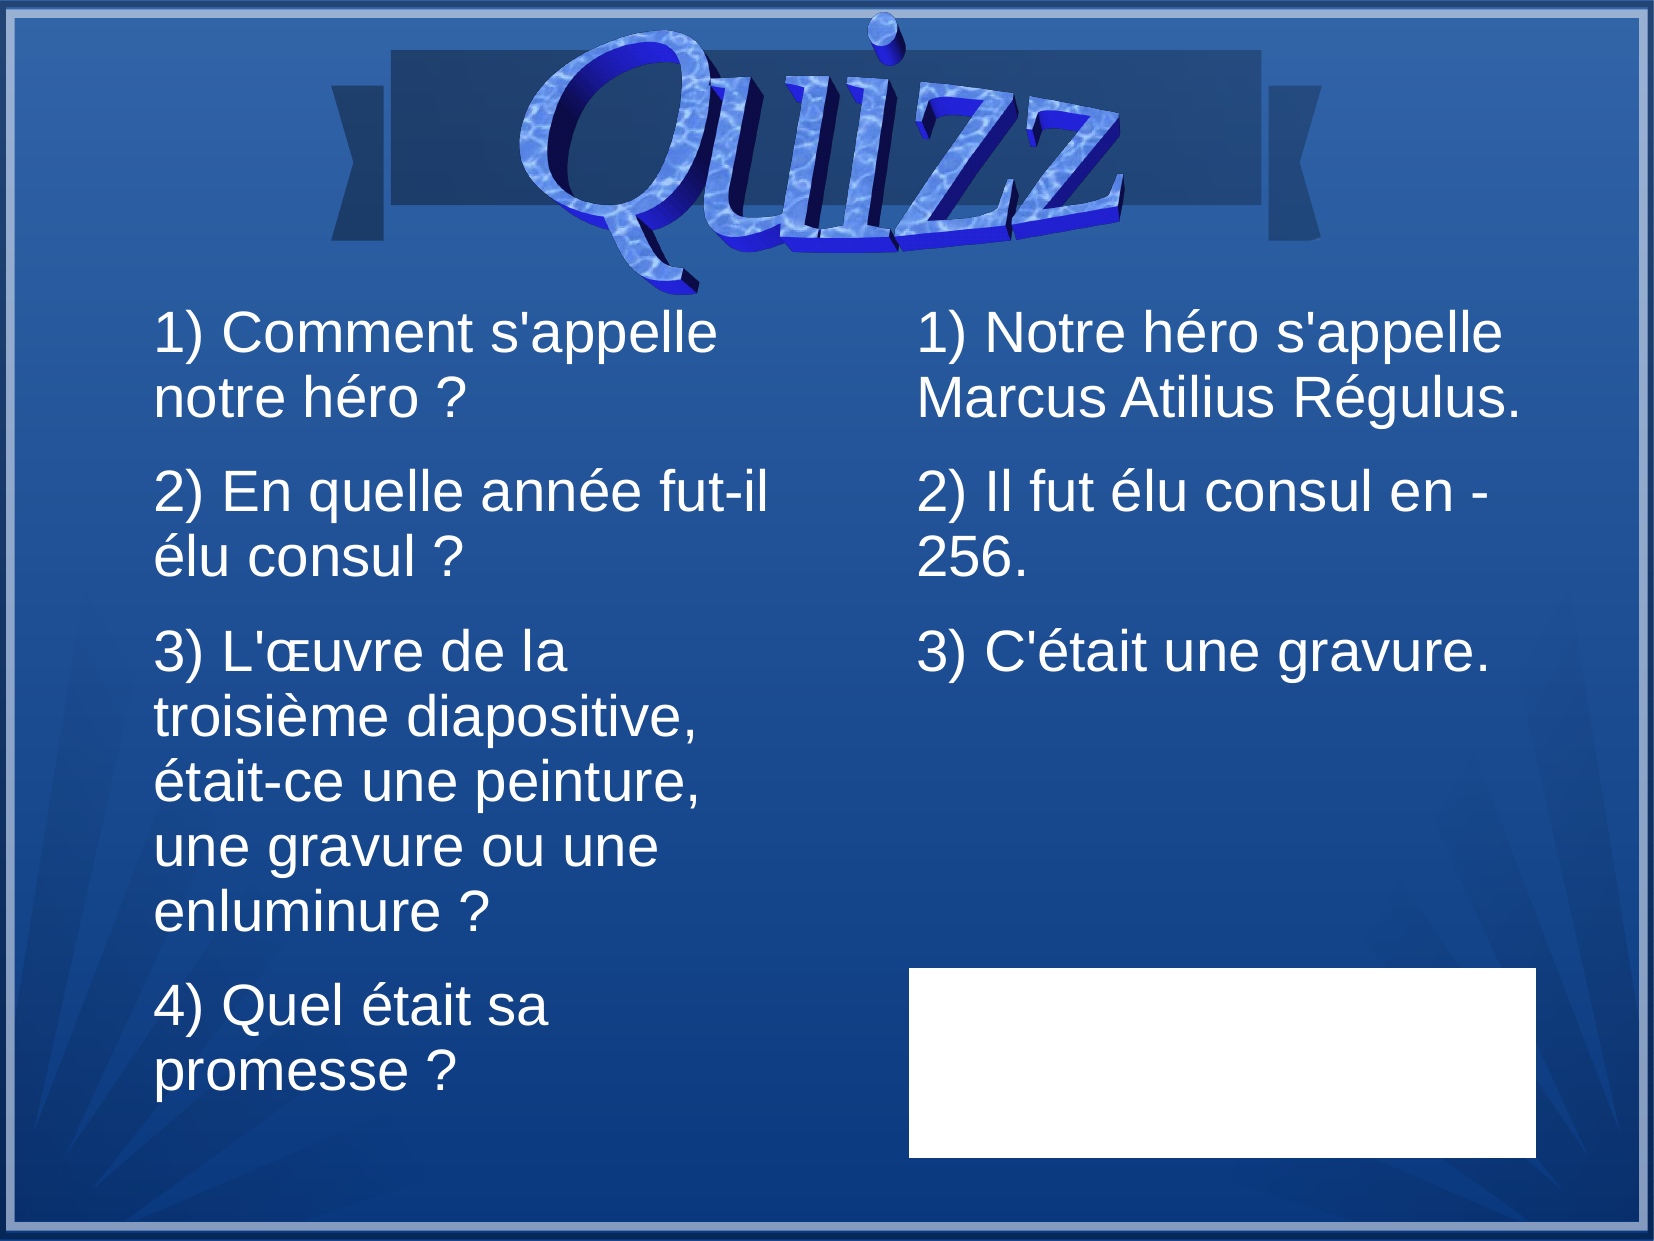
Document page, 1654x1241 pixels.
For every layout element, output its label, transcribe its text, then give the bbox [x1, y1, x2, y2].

list 1) Notre héro s'appelle Marcus Atilius Régulus. 2) Il fut élu consul en -256. 3) C'était une gravure. 4) Sa promesse était qu'il reviendrait en cas d'échec de sa mission. [845, 299, 1572, 1241]
list 1) Comment s'appelle notre héro ? 2) En quelle année fut-il élu consul ? 3) L'ɶuvre de la troisième diapositive, était-ce une peinture, une gravure ou une enluminure ? 4) Quel était sa promesse ? [82, 299, 809, 1241]
text_box [909, 968, 1536, 1158]
